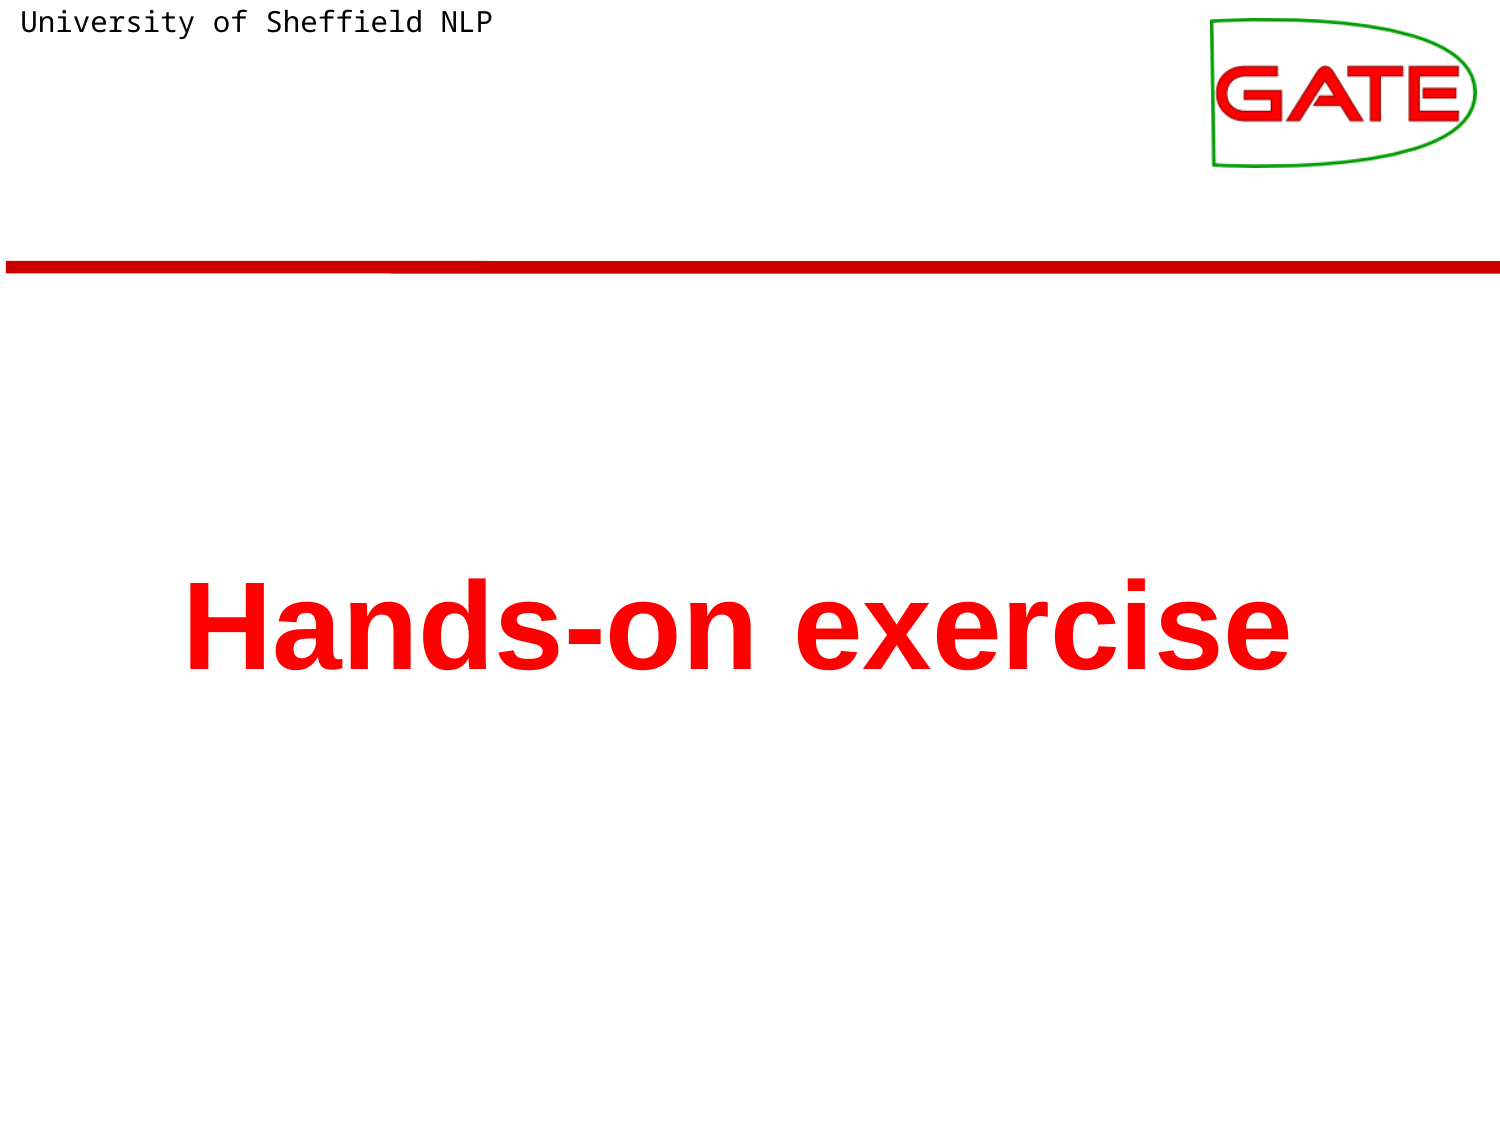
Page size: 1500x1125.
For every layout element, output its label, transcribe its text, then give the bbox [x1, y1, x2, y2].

picture [1210, 18, 1477, 168]
subtitle Hands-on exercise [59, 250, 1418, 1002]
